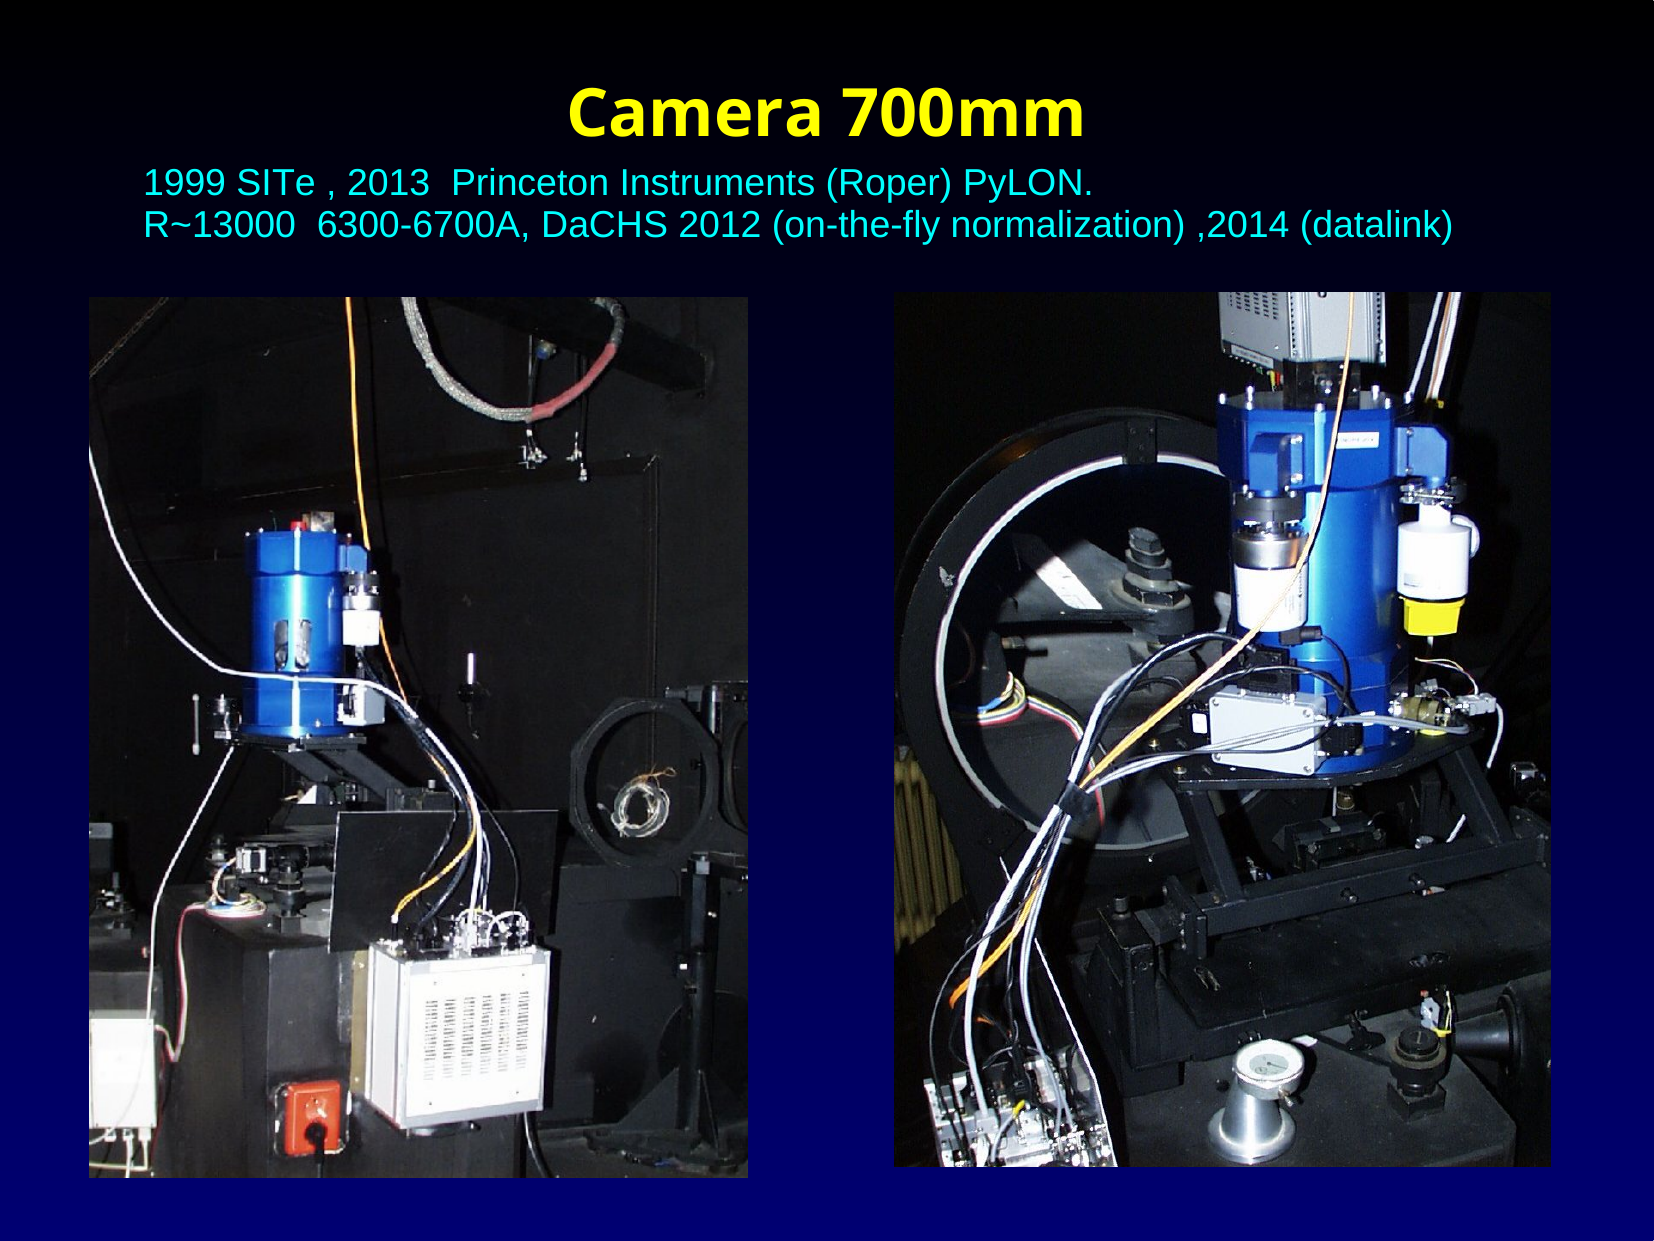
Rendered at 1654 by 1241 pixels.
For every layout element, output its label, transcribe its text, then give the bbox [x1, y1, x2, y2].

picture [89, 297, 748, 1178]
picture [894, 292, 1551, 1167]
text_box 1999 SITe , 2013 Princeton Instruments (Roper) PyLON. R~13000 6300-6700A, DaCHS 2012 (on-the-fly normalization) ,2014 (datalink) [128, 154, 1536, 266]
title Camera 700mm [82, 50, 1572, 172]
